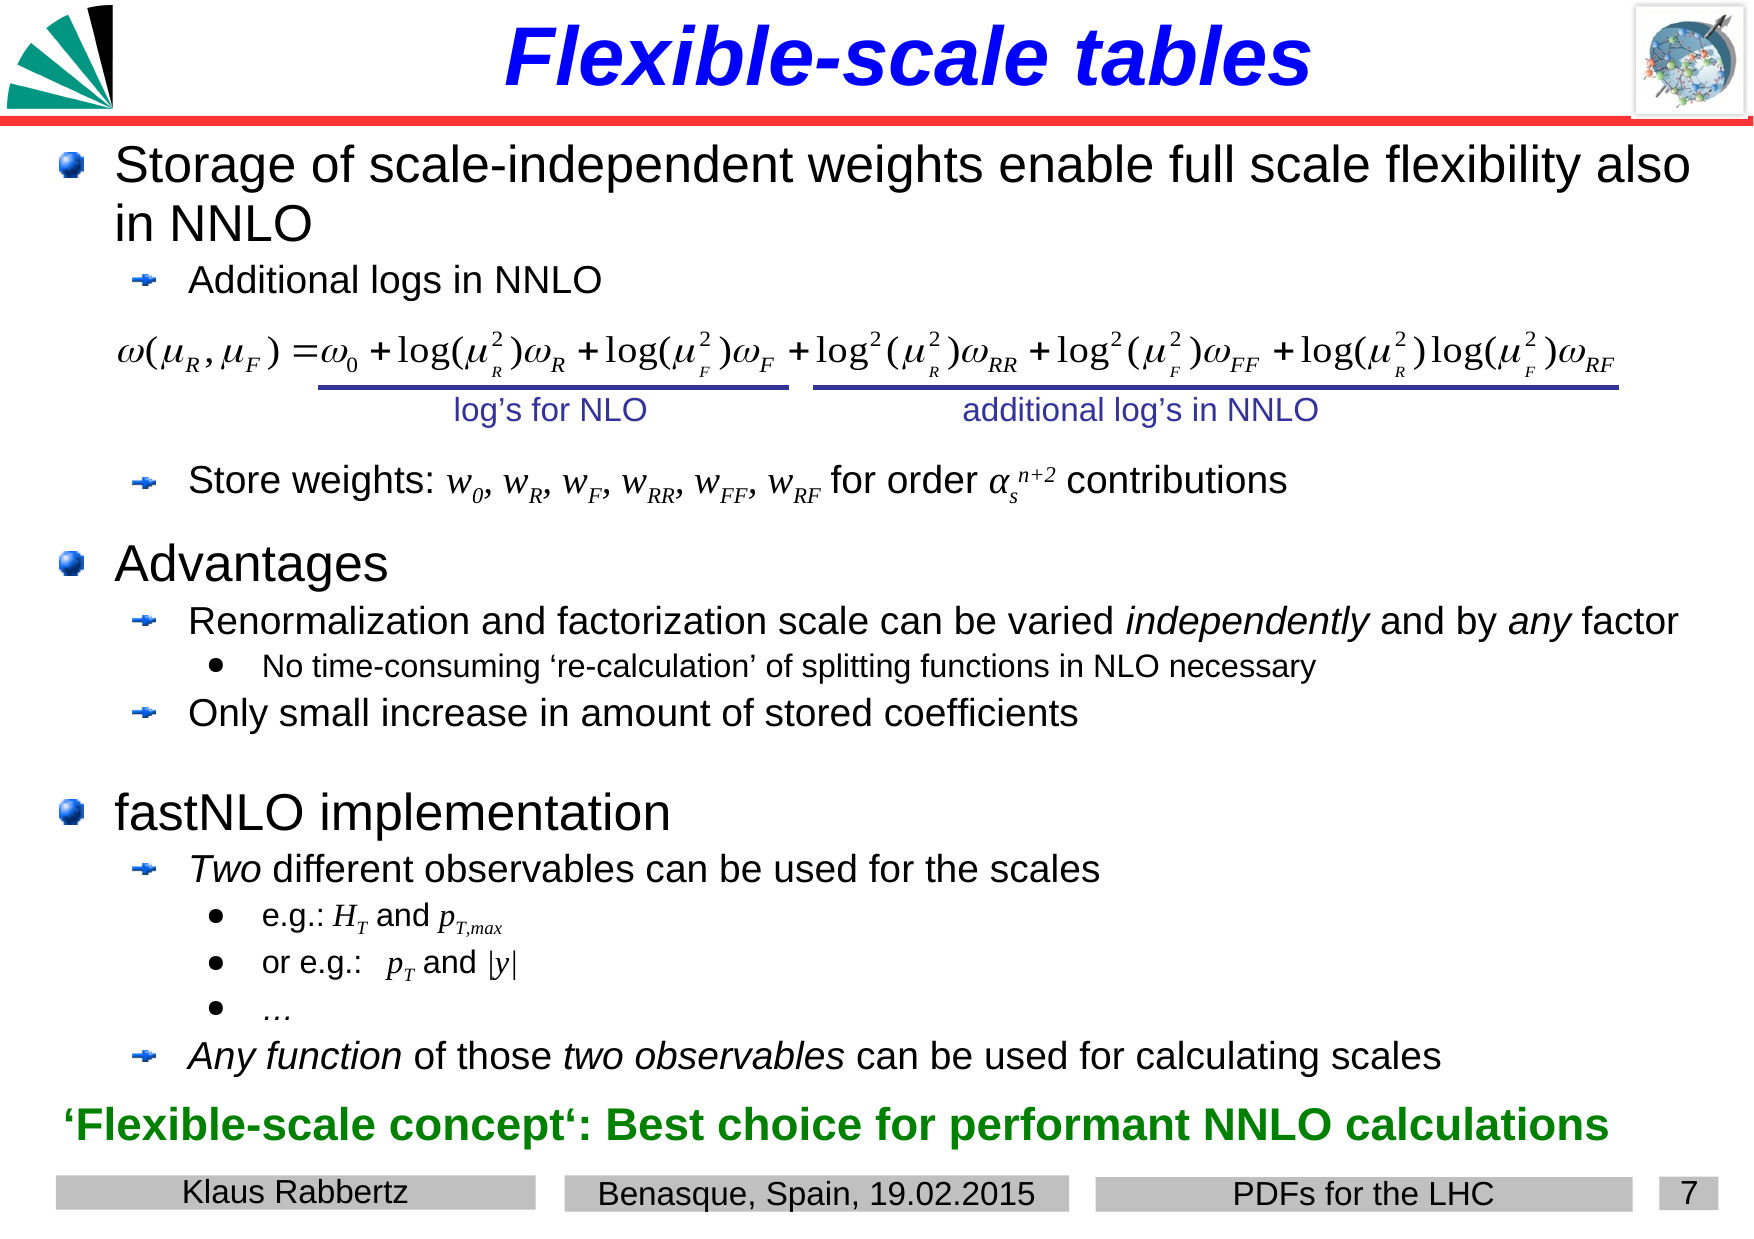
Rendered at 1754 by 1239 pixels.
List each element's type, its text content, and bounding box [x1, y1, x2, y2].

text_box additional log’s in NNLO [947, 380, 1335, 437]
list Storage of scale-independent weights enable full scale flexibility also in NNLO Additional logs in NNLO Store weights: w0, wR, wF, wRR, wFF, wRF for order αsn+2 contributions Advantages Renormalization and factorization scale can be varied independently and by any factor No time-consuming ‘re-calculation’ of splitting functions in NLO necessary Only small increase in amount of stored coefficients fastNLO implementation Two different observables can be used for the scales e.g.: HT and pT,max or e.g.: pT and |y| … Any function of those two observables can be used for calculating scales [35, 128, 1720, 1098]
title Flexible-scale tables [123, 0, 1697, 114]
picture [7, 5, 113, 110]
picture [1631, 2, 1748, 119]
chart [111, 322, 1624, 385]
text_box log’s for NLO [438, 380, 896, 437]
text_box ‘Flexible-scale concept‘: Best choice for performant NNLO calculations [48, 1095, 1727, 1161]
